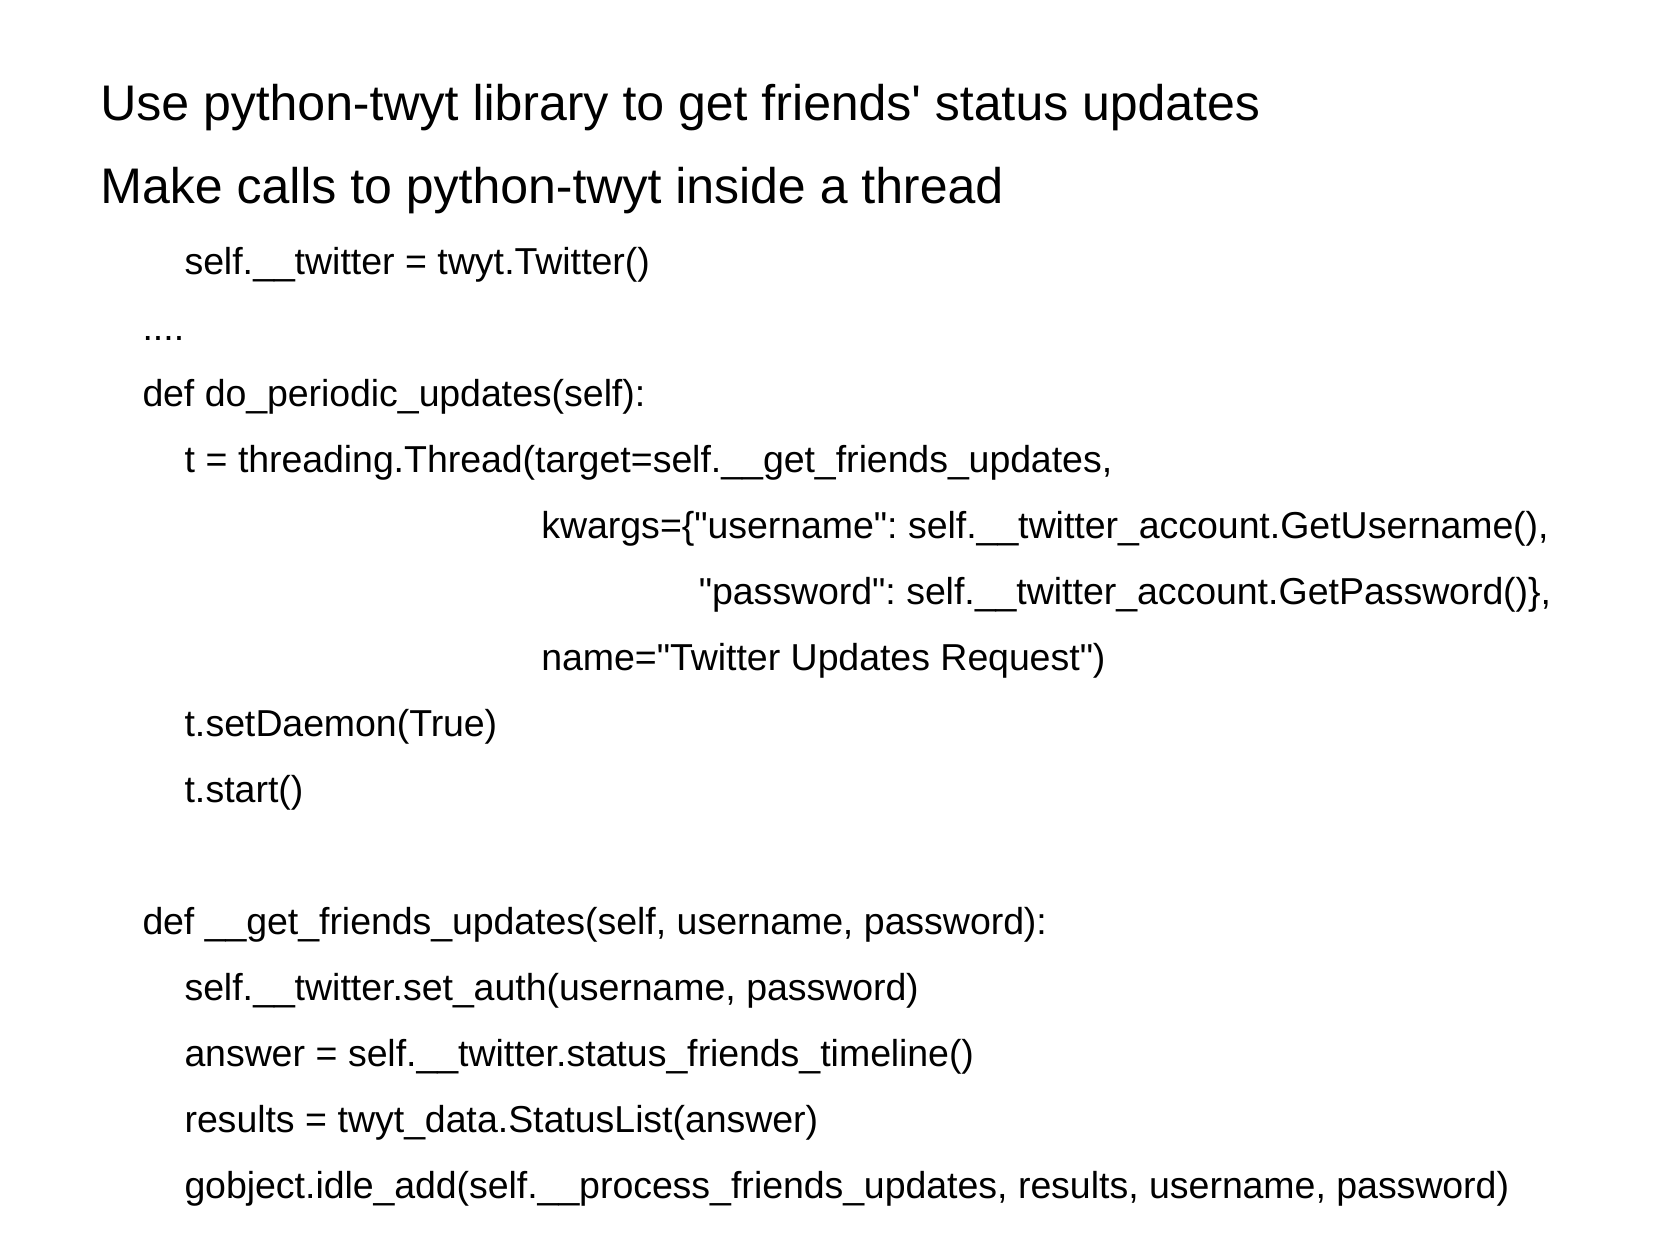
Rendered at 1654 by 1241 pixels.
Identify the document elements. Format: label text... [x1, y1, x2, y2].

list Use python-twyt library to get friends' status updates Make calls to python-twyt inside a thread self.__twitter = twyt.Twitter() .... def do_periodic_updates(self): t = threading.Thread(target=self.__get_friends_updates, kwargs={"username": self.__twitter_account.GetUsername(), "password": self.__twitter_account.GetPassword()}, name="Twitter Updates Request") t.setDaemon(True) t.start() def __get_friends_updates(self, username, password): self.__twitter.set_auth(username, password) answer = self.__twitter.status_friends_timeline() results = twyt_data.StatusList(answer) gobject.idle_add(self.__process_friends_updates, results, username, password) [82, 75, 1571, 1207]
